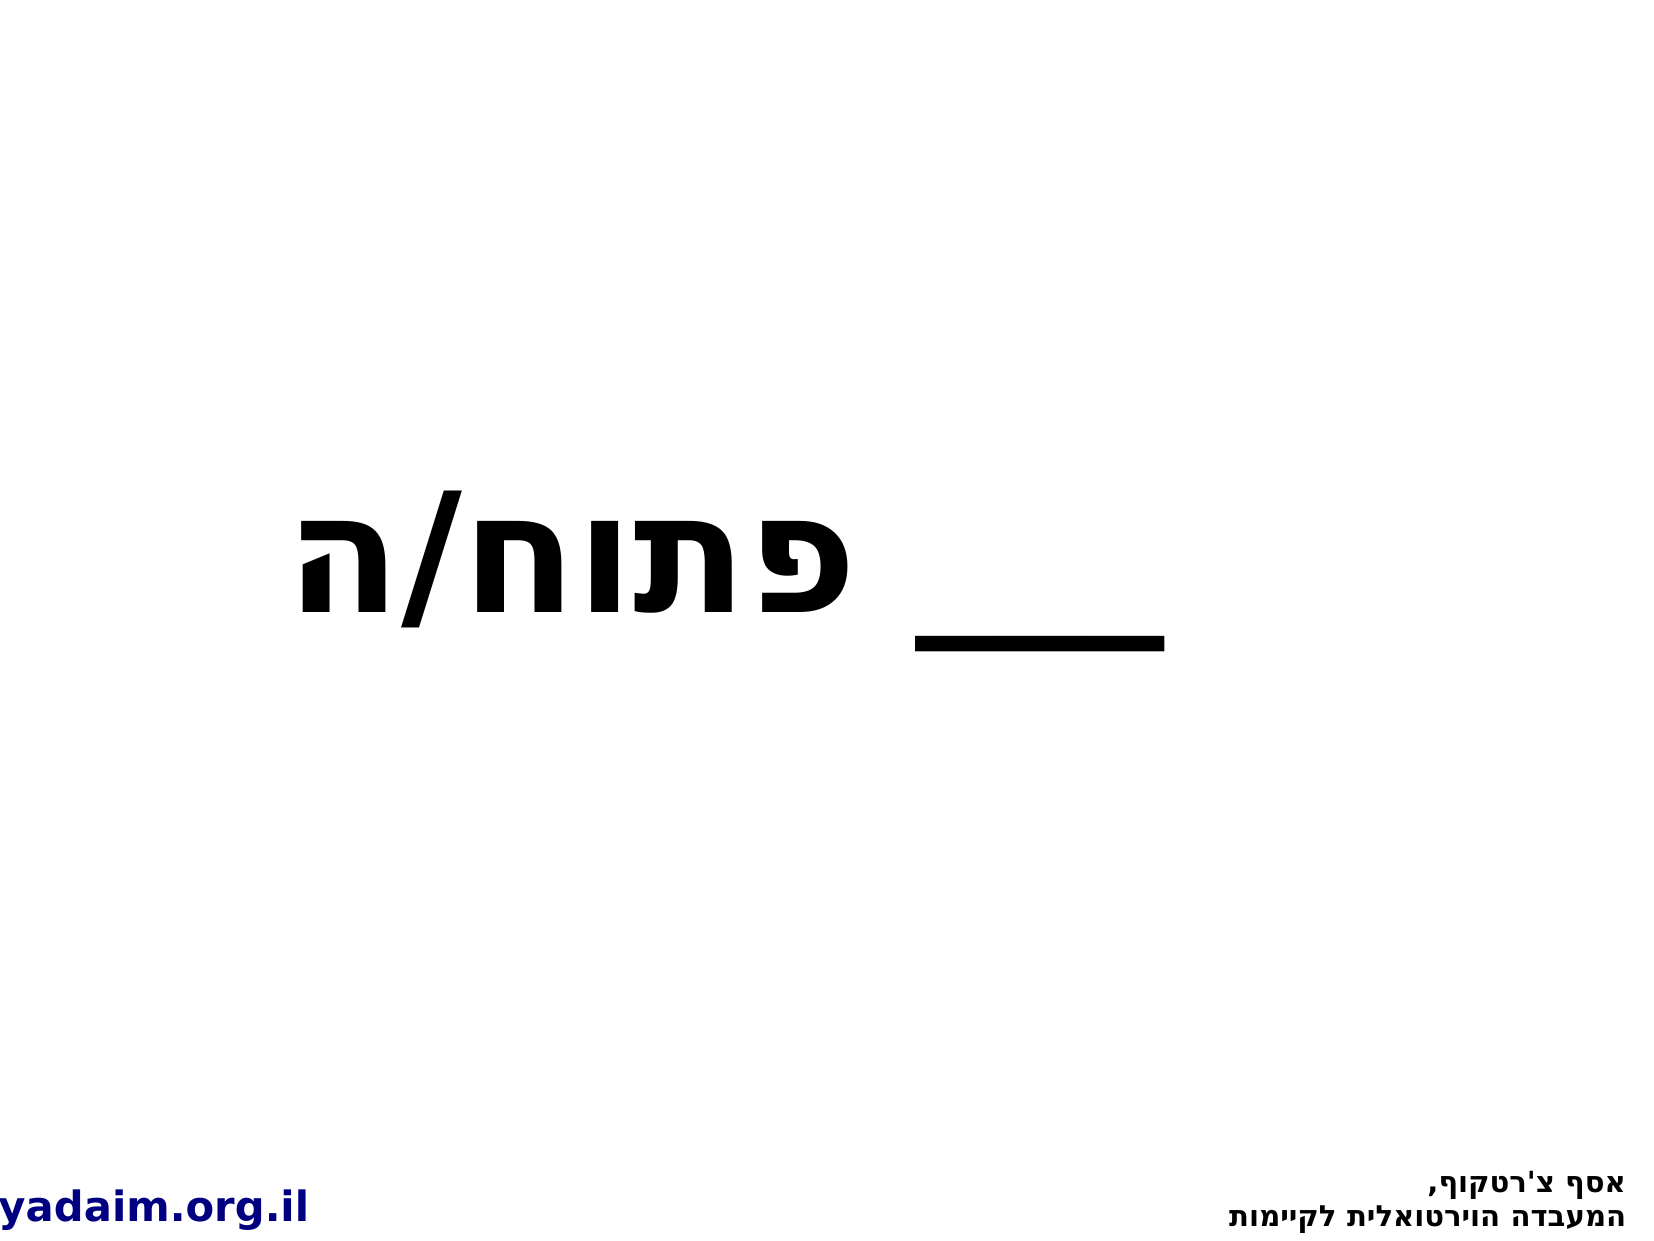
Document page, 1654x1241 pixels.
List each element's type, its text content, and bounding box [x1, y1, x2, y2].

text_box אסף צ'רטקוף, המעבדה הוירטואלית לקיימות [1181, 1157, 1641, 1238]
text_box ___ פתוח/ה [334, 450, 1182, 650]
text_box bayadaim.org.il [13, 1175, 324, 1237]
